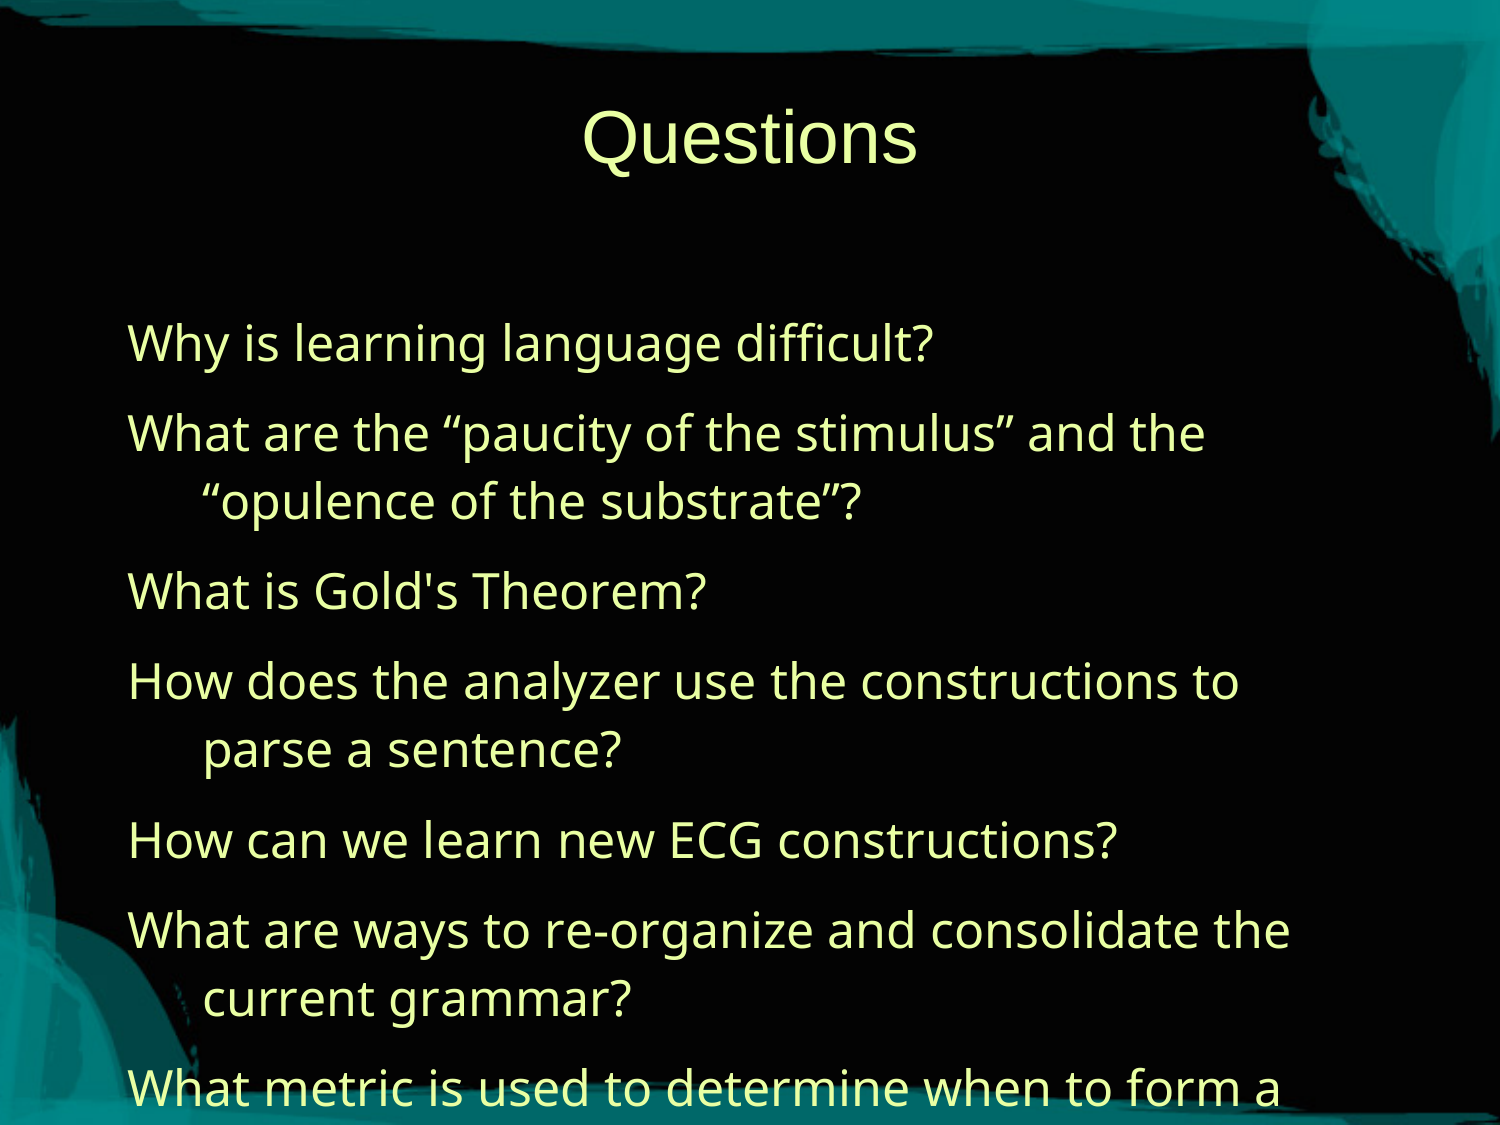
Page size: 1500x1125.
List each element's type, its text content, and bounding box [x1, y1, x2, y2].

title Questions [112, 49, 1388, 225]
picture [0, 0, 1500, 1125]
list Why is learning language difficult? What are the “paucity of the stimulus” and the “opulence of the substrate”? What is Gold's Theorem? How does the analyzer use the constructions to parse a sentence? How can we learn new ECG constructions? What are ways to re-organize and consolidate the current grammar? What metric is used to determine when to form a new construction? [112, 299, 1388, 1085]
